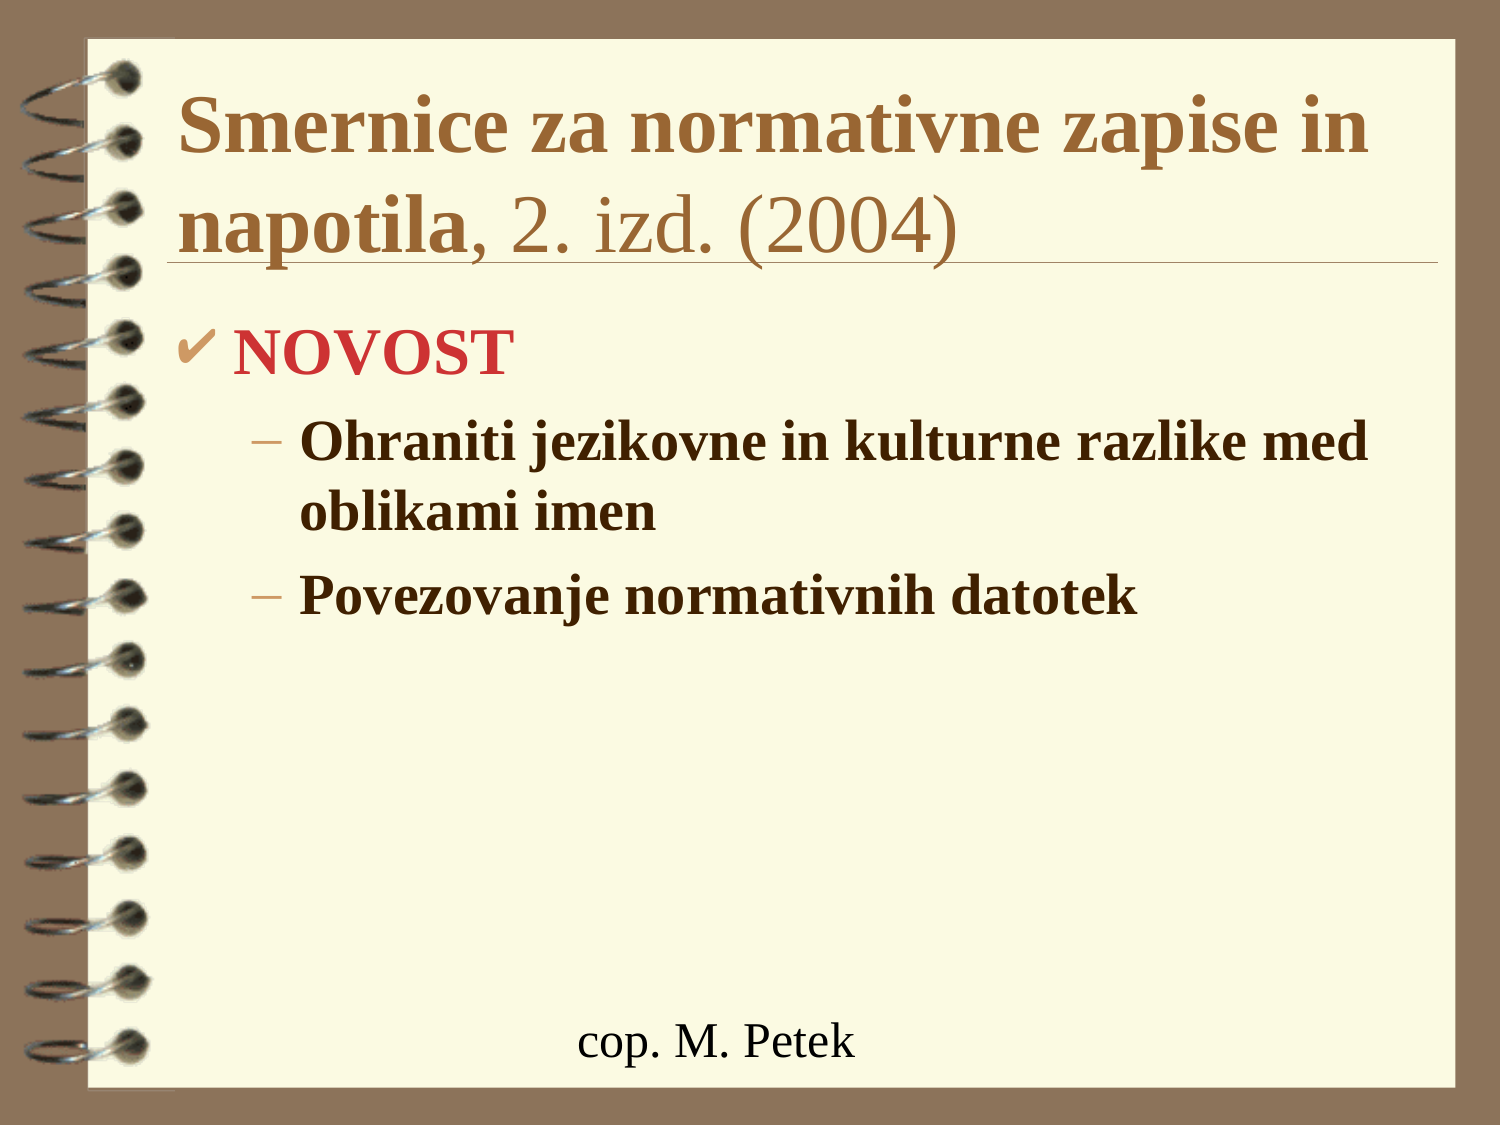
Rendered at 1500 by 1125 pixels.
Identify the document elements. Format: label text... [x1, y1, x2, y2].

picture [0, 0, 175, 1125]
title Smernice za normativne zapise in napotila, 2. izd. (2004) [162, 61, 1438, 277]
list NOVOST Ohraniti jezikovne in kulturne razlike med oblikami imen Povezovanje normativnih datotek [162, 299, 1438, 976]
